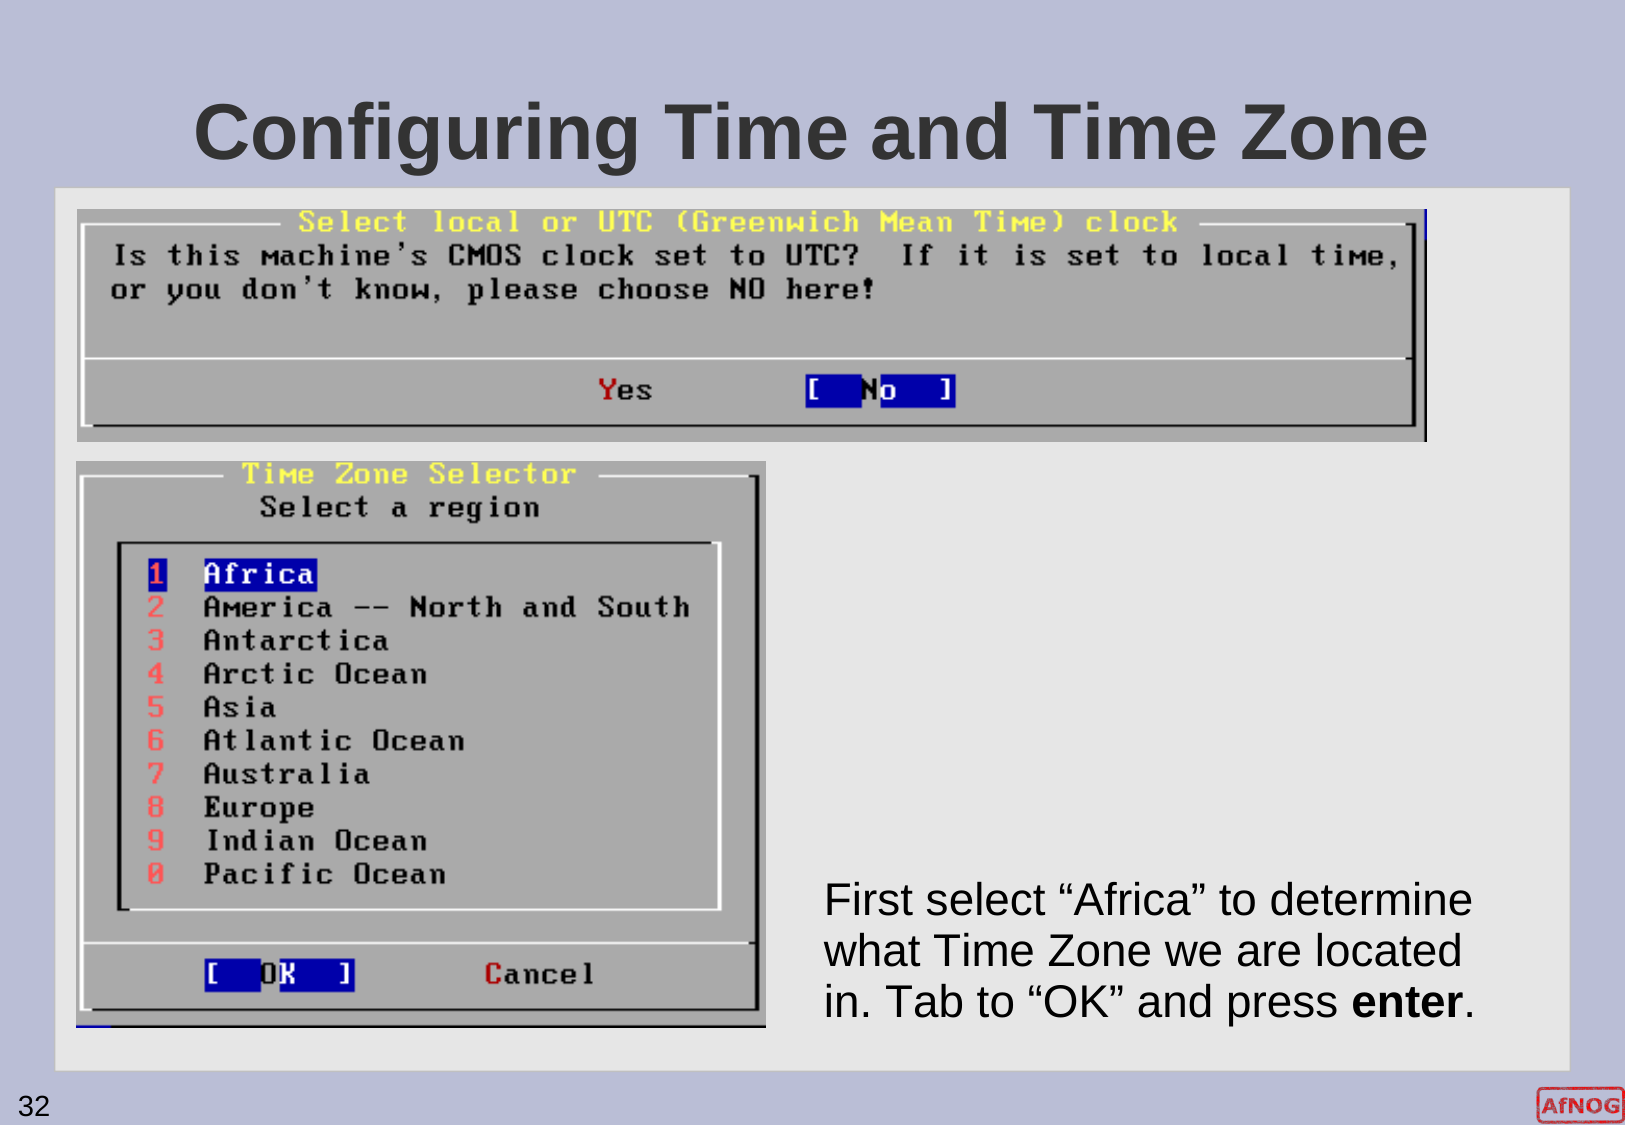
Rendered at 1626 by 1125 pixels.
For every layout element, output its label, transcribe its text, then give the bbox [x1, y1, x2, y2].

picture [76, 461, 766, 1028]
text_box Configuring Time and Time Zone [54, 44, 1571, 215]
picture [1535, 1085, 1626, 1125]
text_box First select “Africa” to determine what Time Zone we are located in. Tab to “OK” and press enter. [809, 862, 1495, 1027]
picture [77, 209, 1427, 442]
